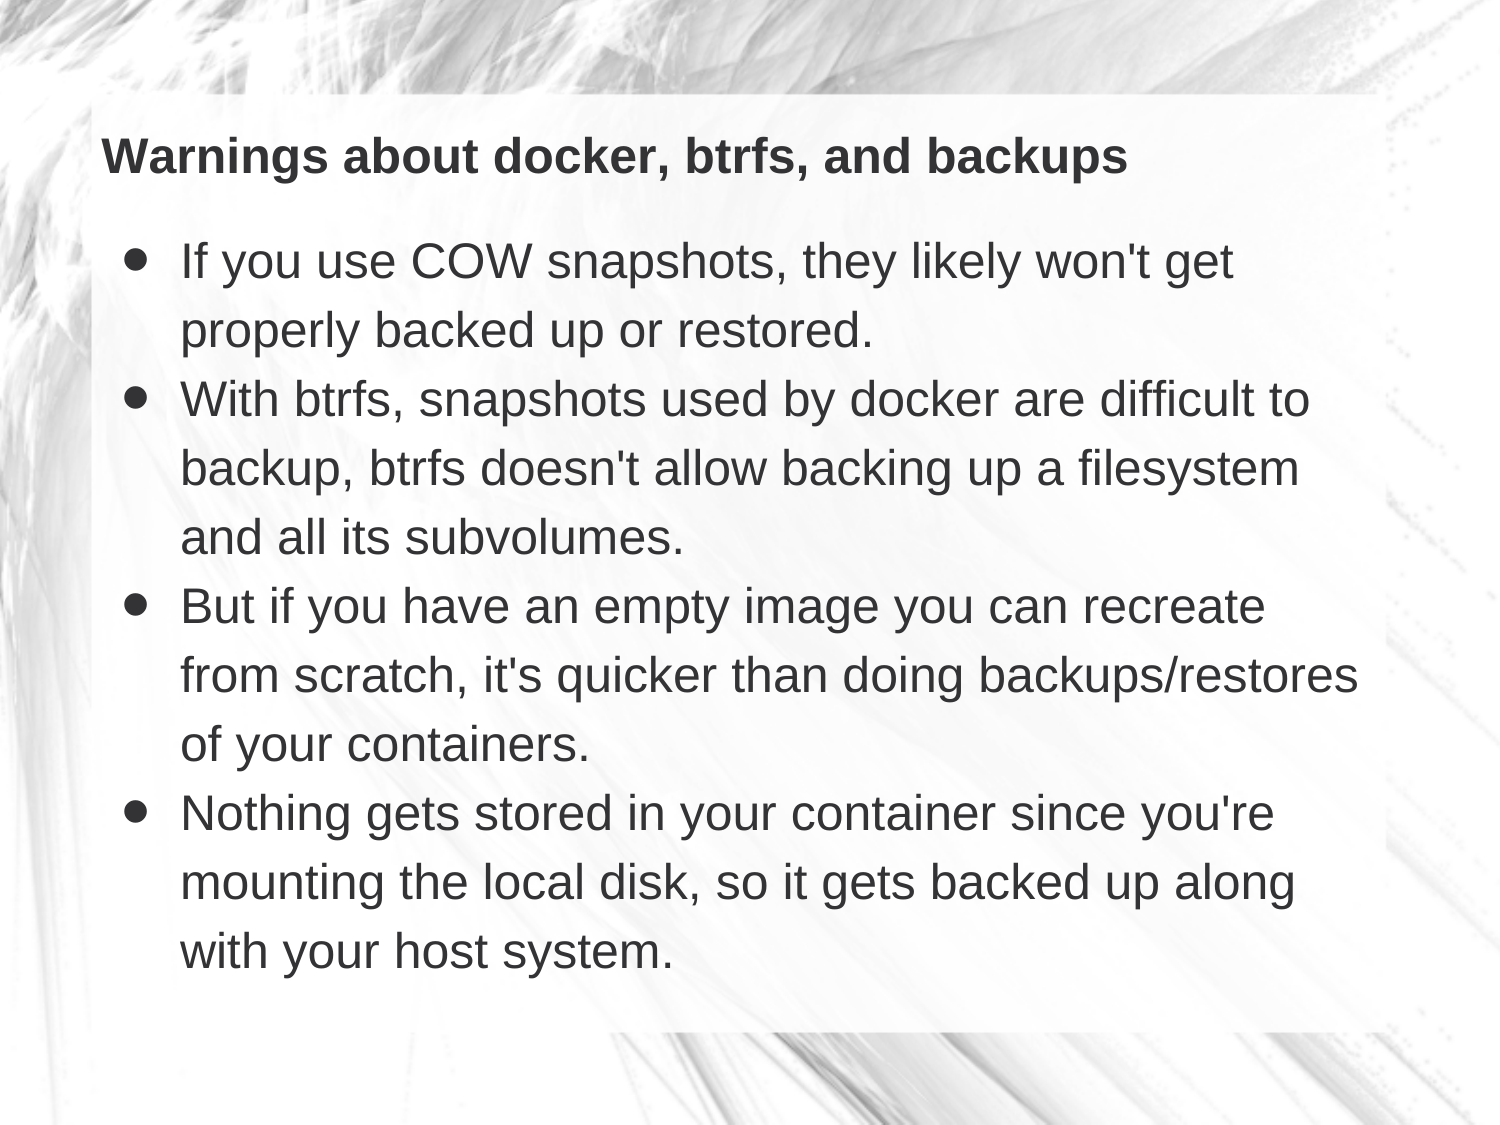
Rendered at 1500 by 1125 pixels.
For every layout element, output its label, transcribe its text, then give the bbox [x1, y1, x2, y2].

title Warnings about docker, btrfs, and backups [61, 108, 1412, 205]
list If you use COW snapshots, they likely won't get properly backed up or restored. With btrfs, snapshots used by docker are difficult to backup, btrfs doesn't allow backing up a filesystem and all its subvolumes. But if you have an empty image you can recreate from scratch, it's quicker than doing backups/restores of your containers. Nothing gets stored in your container since you're mounting the local disk, so it gets backed up along with your host system. [90, 204, 1393, 610]
picture [0, 0, 1500, 1125]
